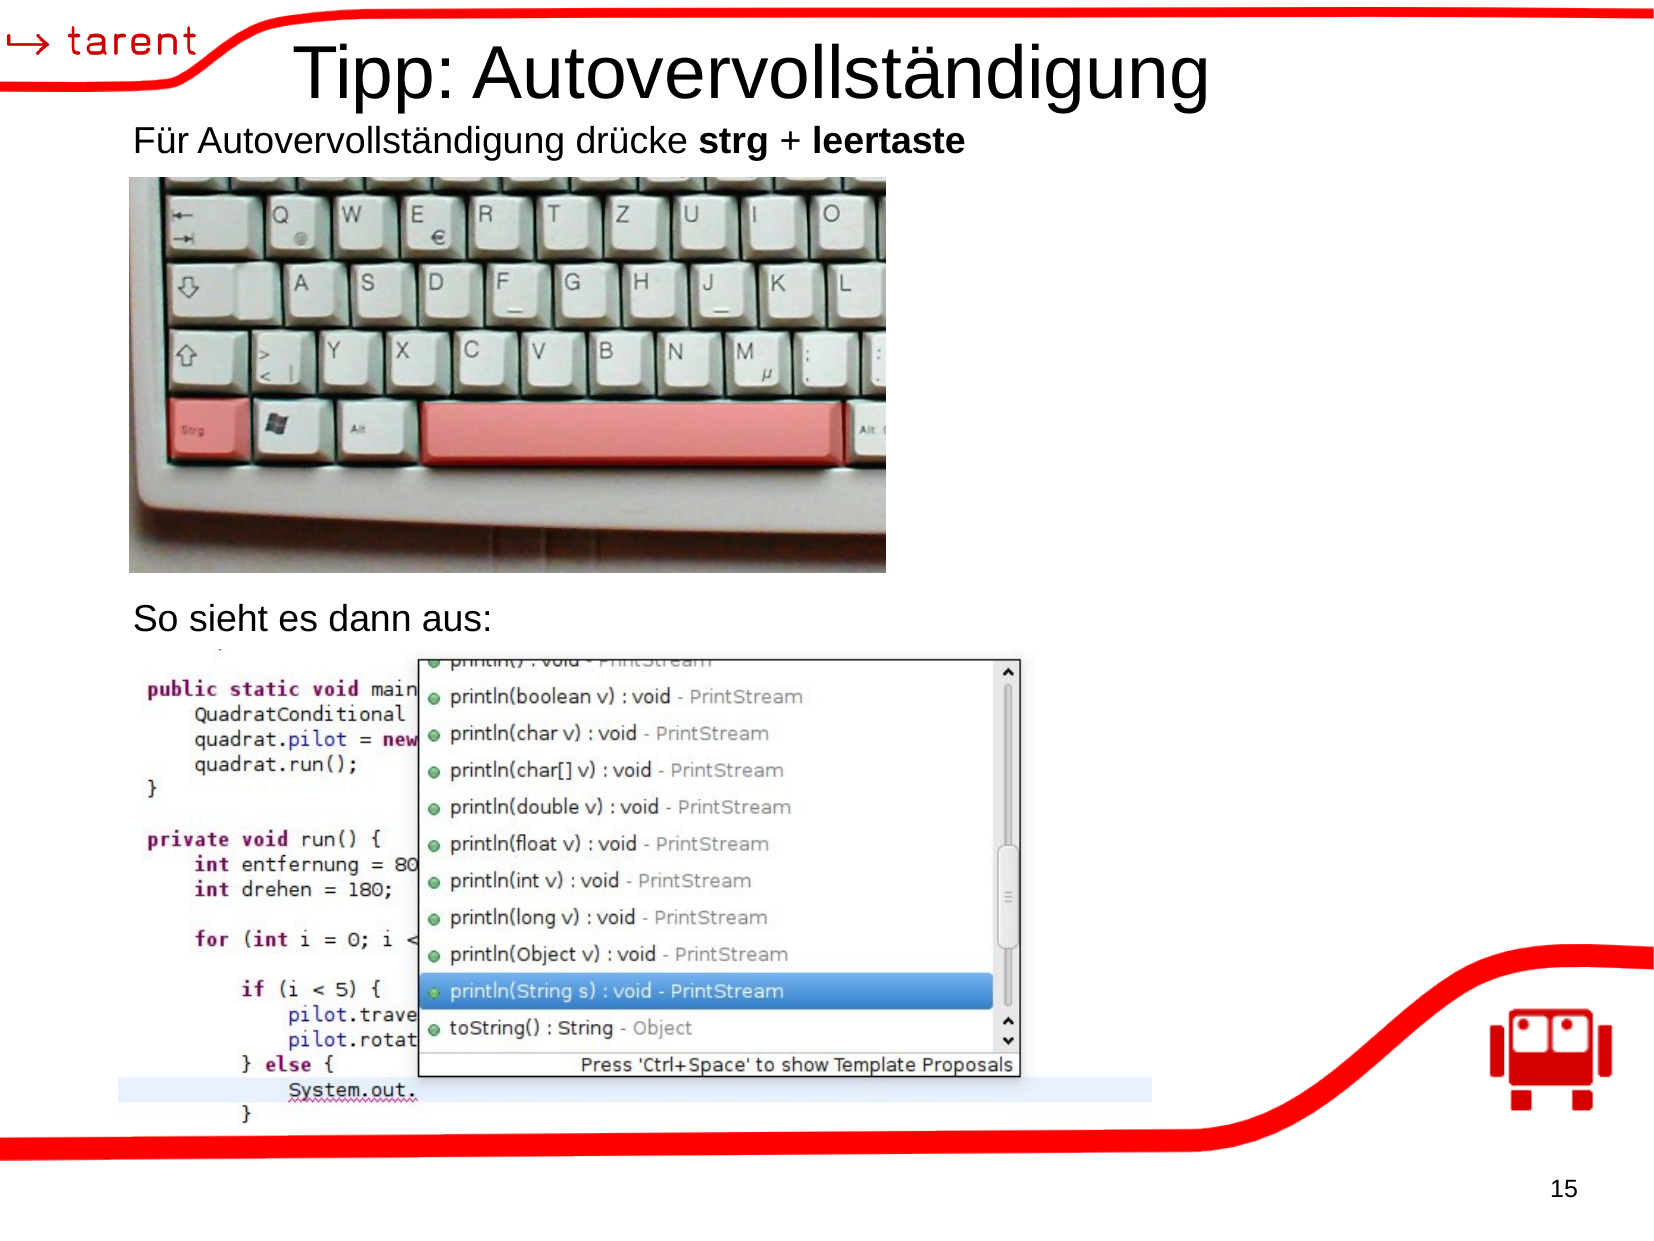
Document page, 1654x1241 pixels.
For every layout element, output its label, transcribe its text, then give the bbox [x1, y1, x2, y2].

text_box So sieht es dann aus: [118, 590, 1004, 648]
picture [0, 7, 1654, 92]
text_box Für Autovervollständigung drücke strg + leertaste [118, 112, 1418, 170]
text_box Tipp: Autovervollständigung [277, 23, 1654, 142]
picture [129, 177, 886, 573]
picture [0, 649, 1654, 1161]
